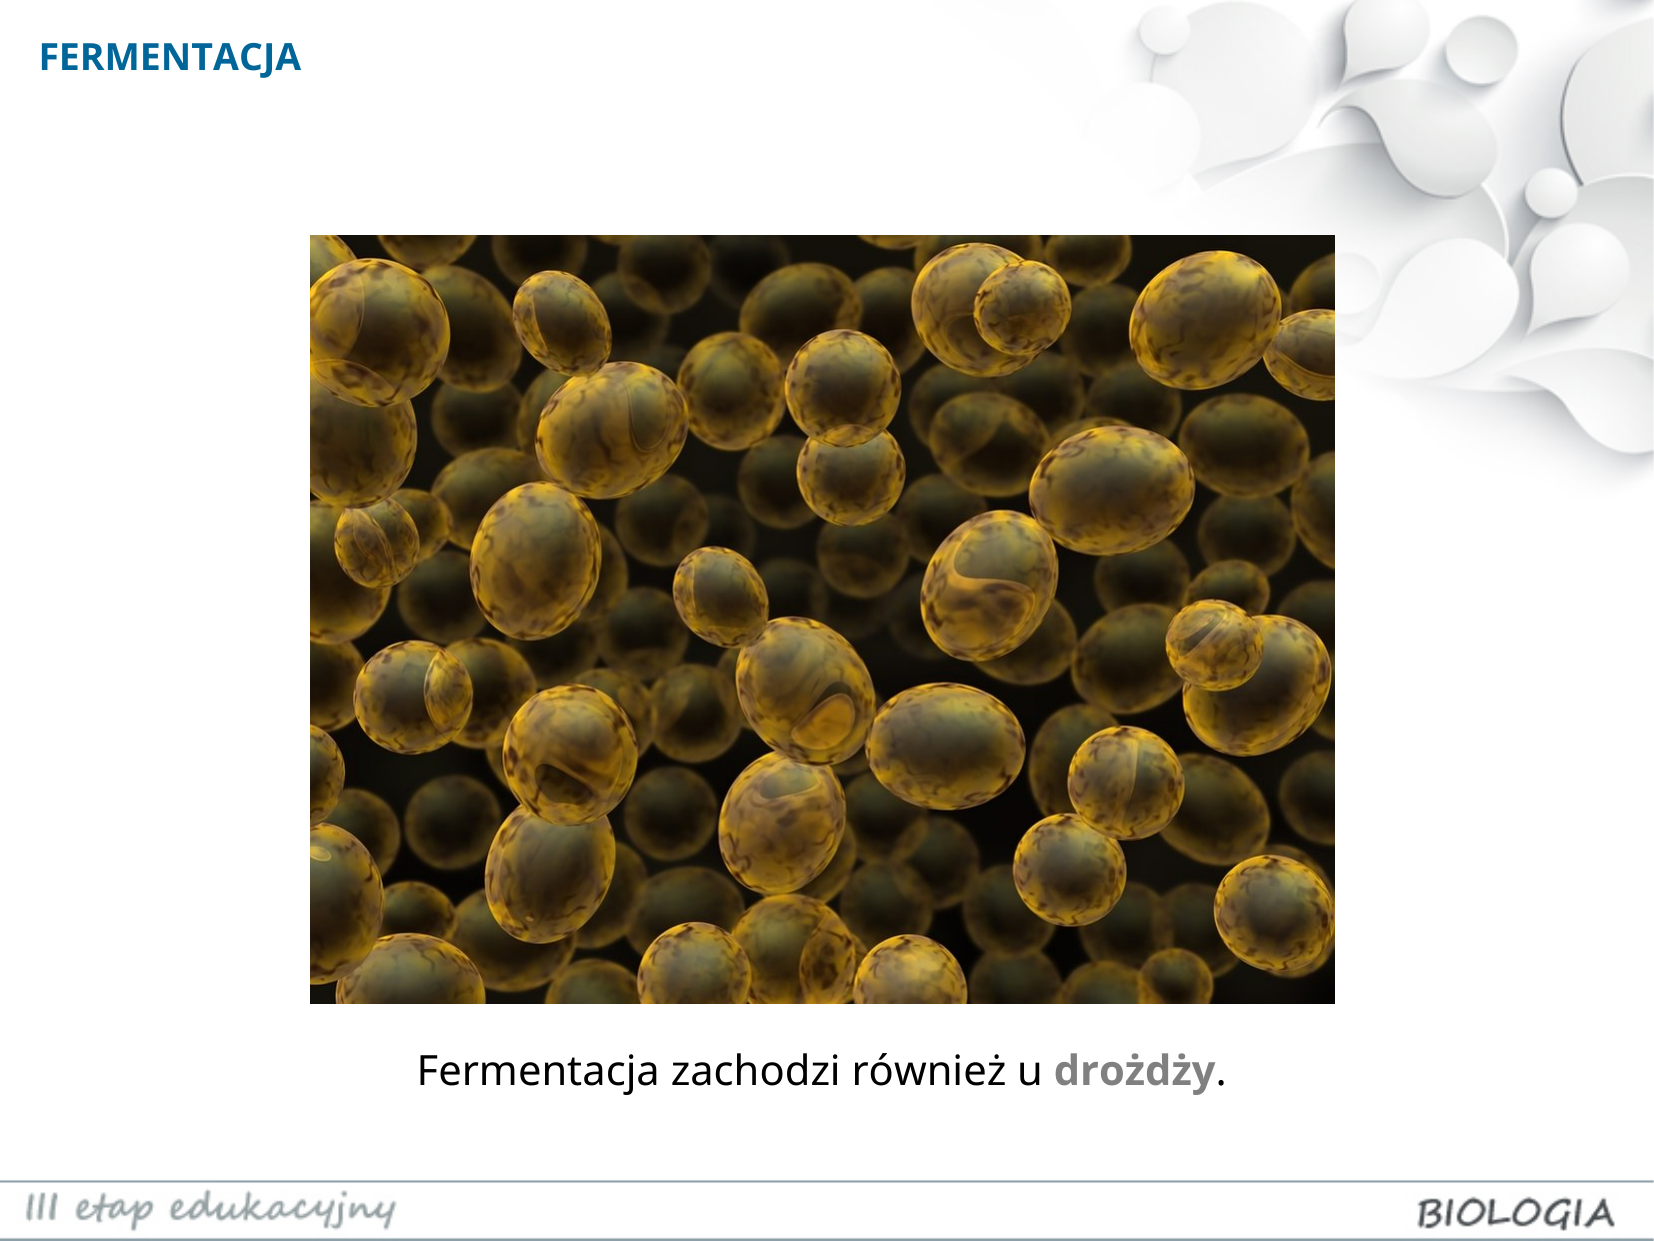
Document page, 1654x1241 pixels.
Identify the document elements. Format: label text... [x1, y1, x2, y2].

title Fermentacja zachodzi również u drożdży. [83, 1049, 1572, 1190]
picture [0, 0, 1654, 1241]
text_box FERMENTACJA [23, 29, 1276, 87]
